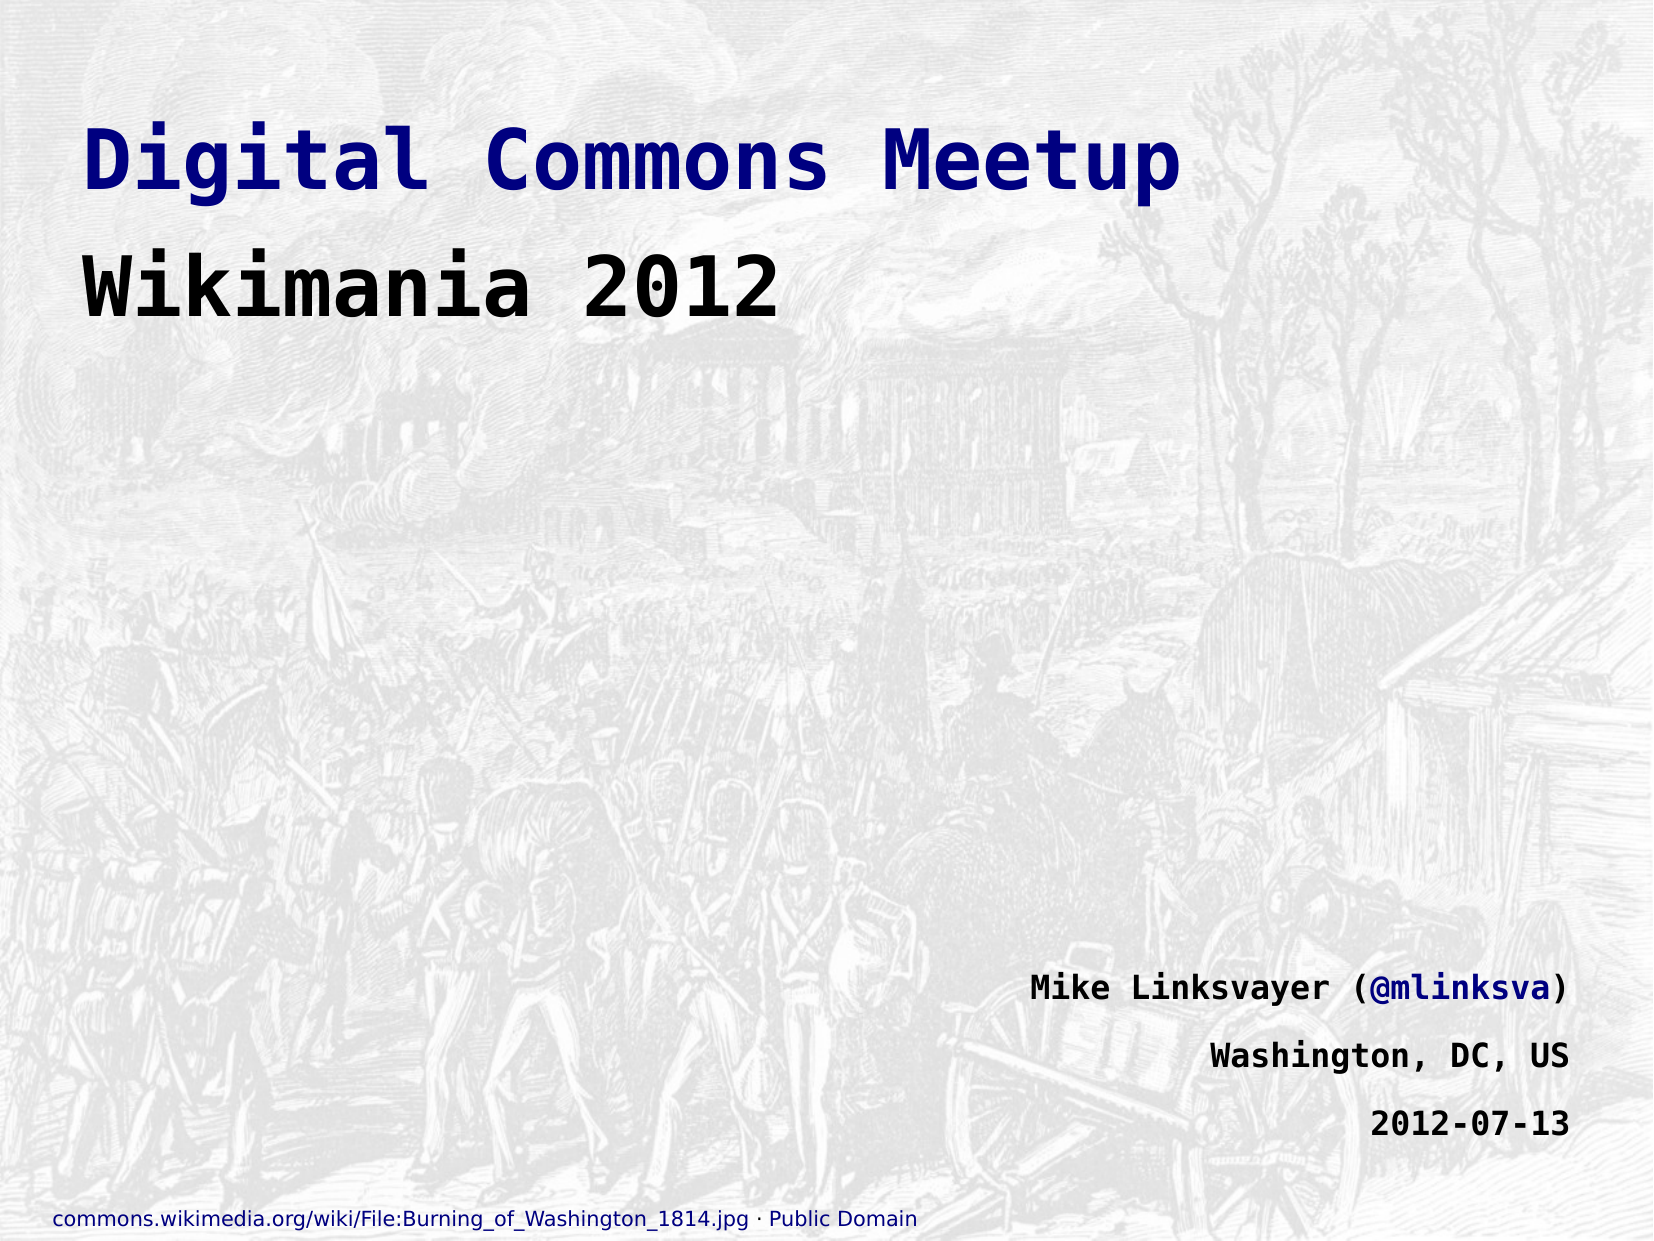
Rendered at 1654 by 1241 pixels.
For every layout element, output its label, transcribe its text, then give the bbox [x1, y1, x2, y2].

picture [0, 0, 1653, 1241]
list Digital Commons Meetup Wikimania 2012 Mike Linksvayer (@mlinksva) Washington, DC, US 2012-07-13 [82, 112, 1571, 1144]
text_box commons.wikimedia.org/wiki/File:Burning_of_Washington_1814.jpg · Public Domain [37, 1200, 1625, 1240]
